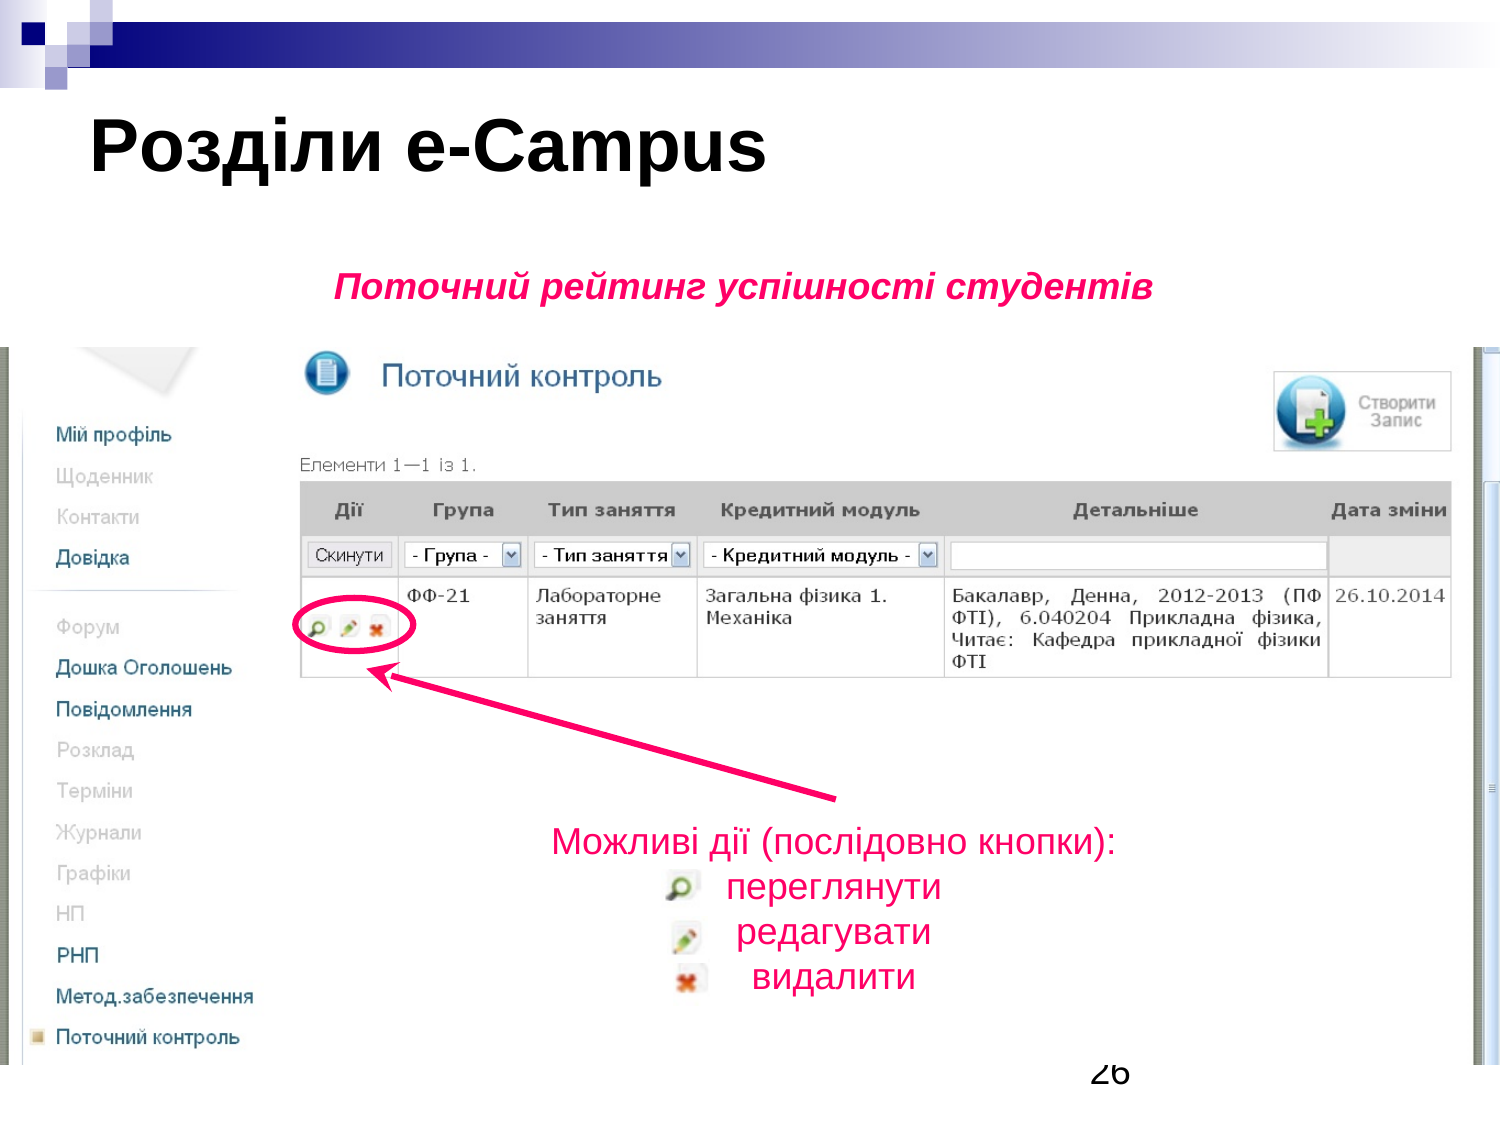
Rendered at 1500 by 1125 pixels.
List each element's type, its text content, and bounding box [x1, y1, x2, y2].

title Розділи e-Campus [75, 74, 1426, 208]
text_box Можливі дії (послідовно кнопки): переглянути редагувати видалити [536, 809, 1132, 1005]
picture [0, 347, 1500, 1065]
text_box Поточний рейтинг успішності студентів [319, 254, 1170, 315]
text_box [295, 597, 414, 652]
